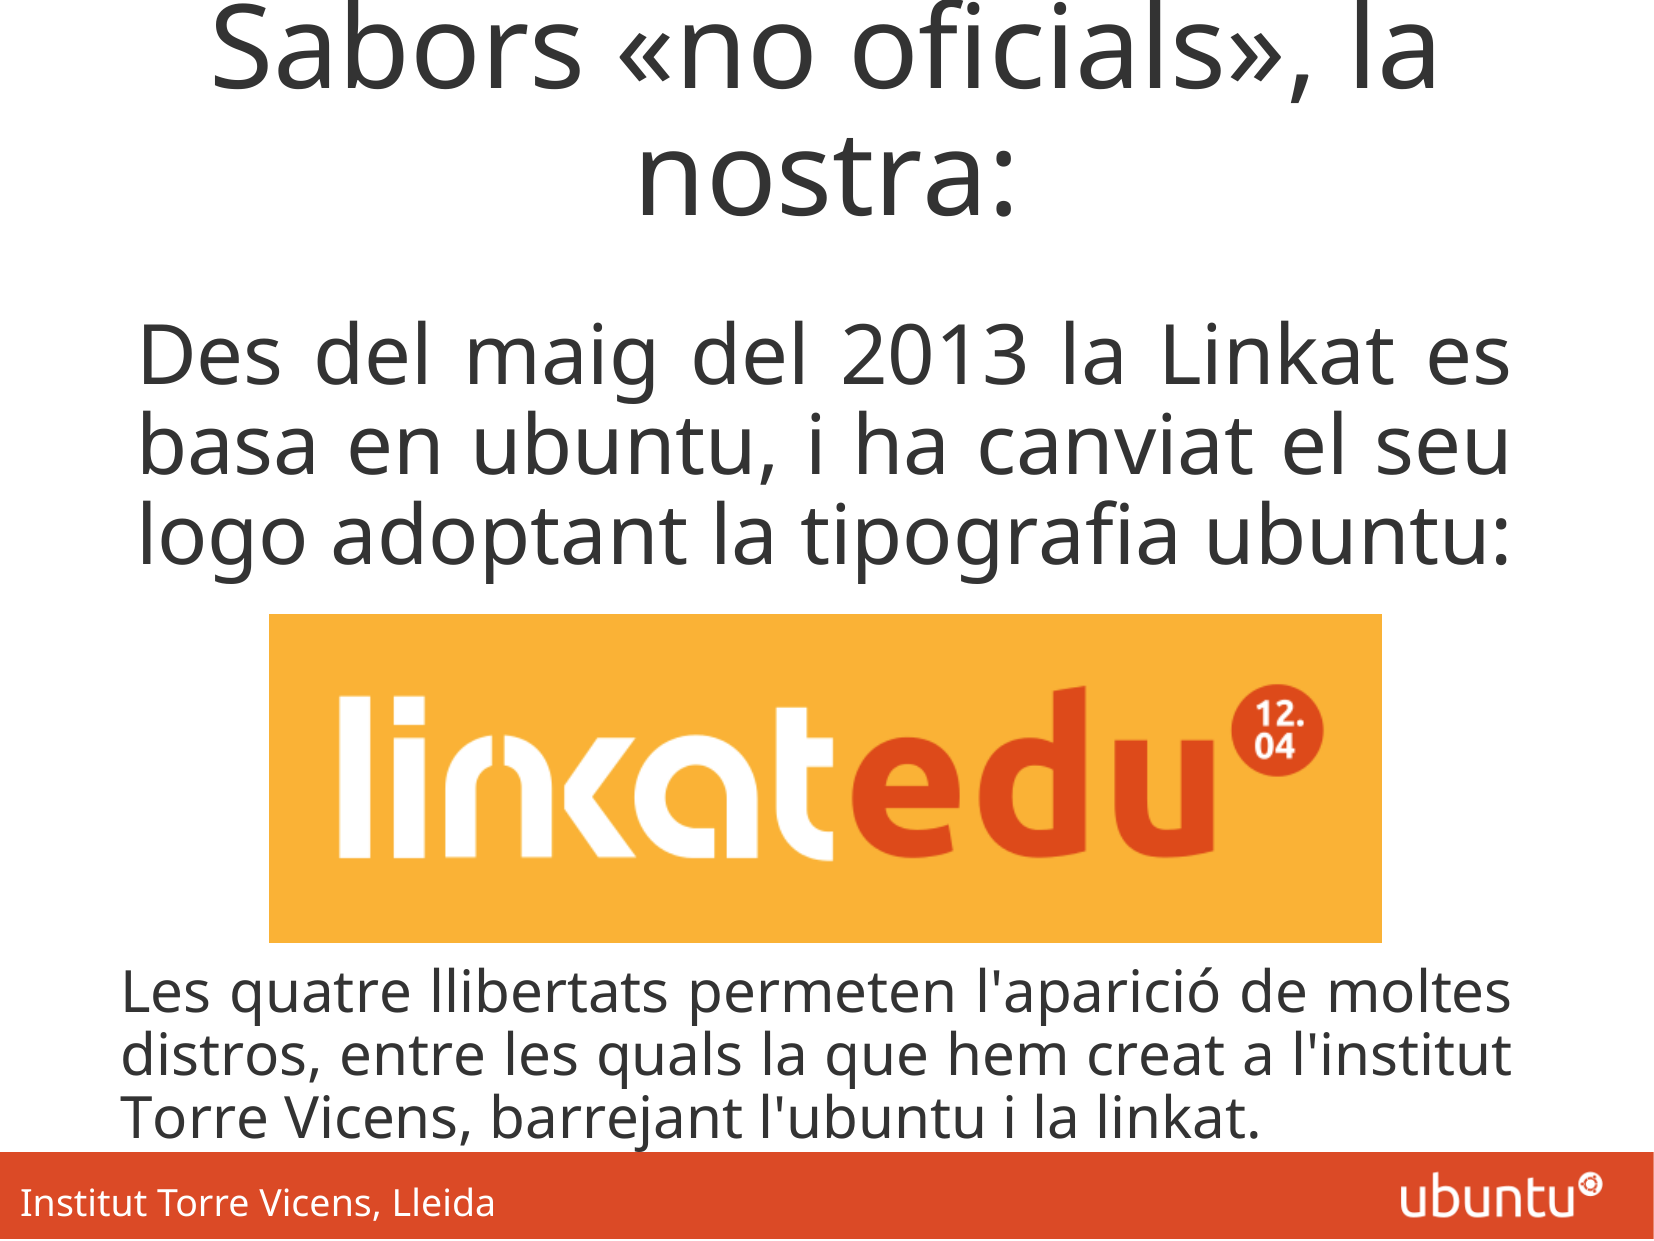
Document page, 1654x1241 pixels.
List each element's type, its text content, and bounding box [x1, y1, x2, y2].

picture [269, 614, 1382, 923]
title Des del maig del 2013 la Linkat es basa en ubuntu, i ha canviat el seu logo adoptant la tipografia ubuntu: [55, 304, 1595, 591]
text_box Institut Torre Vicens, Lleida 17/05/2014 [5, 1169, 733, 1227]
title Les quatre llibertats permeten l'aparició de moltes distros, entre les quals la que hem creat a l'institut Torre Vicens, barrejant l'ubuntu i la linkat. [47, 923, 1587, 1191]
title Sabors «no oficials», la nostra: [0, 27, 1654, 201]
picture [0, 1152, 1654, 1239]
